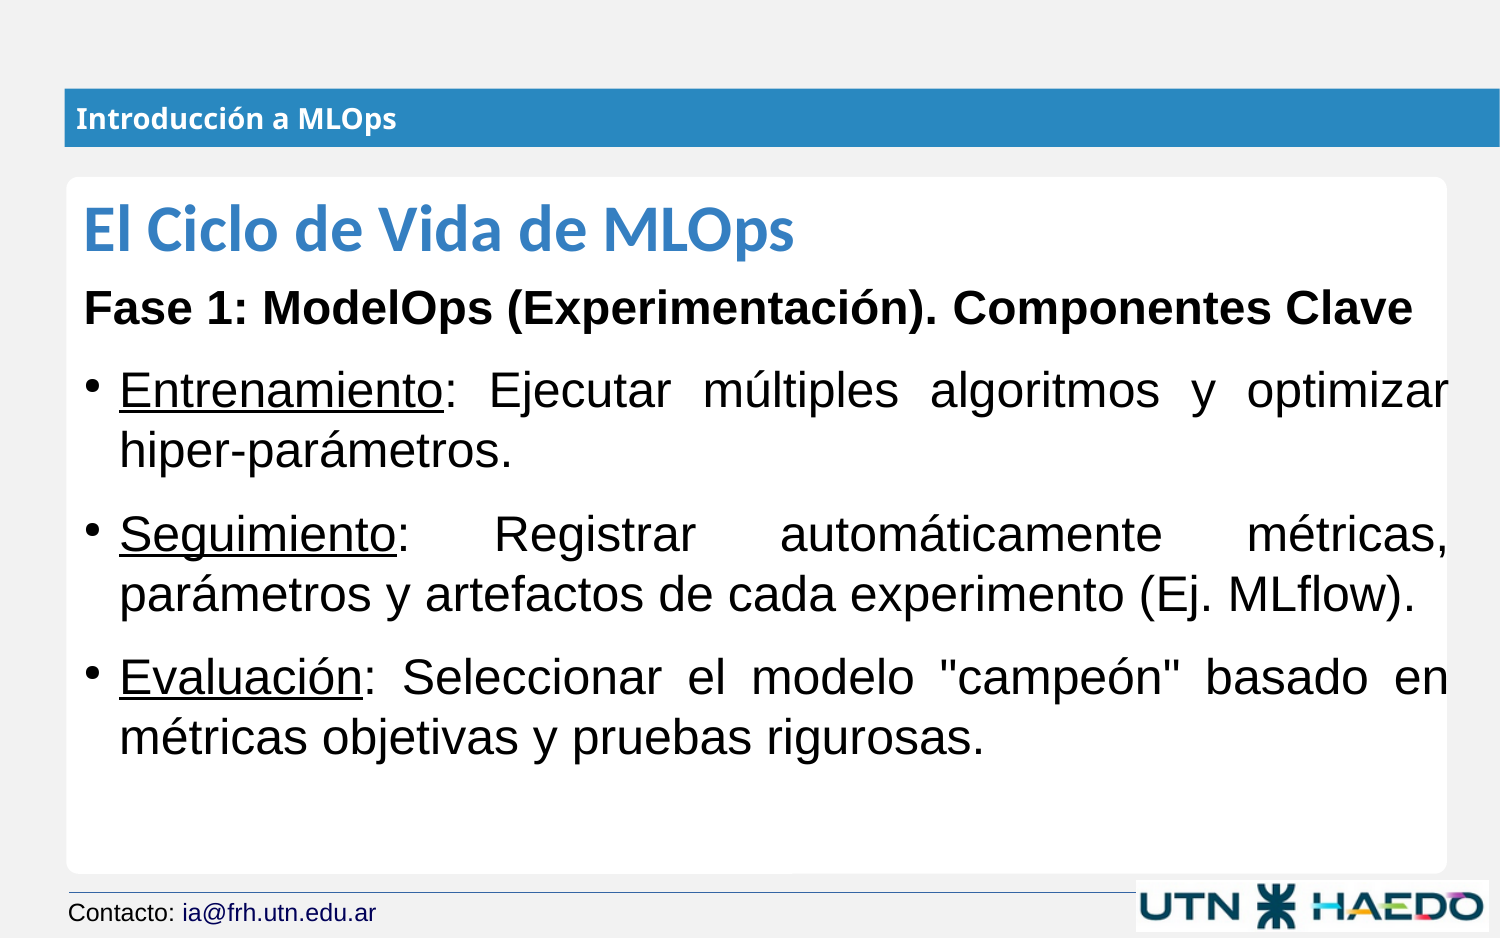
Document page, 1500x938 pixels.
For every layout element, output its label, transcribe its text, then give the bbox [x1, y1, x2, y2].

text_box El Ciclo de Vida de MLOps Fase 1: ModelOps (Experimentación). Componentes Clave Entrenamiento: Ejecutar múltiples algoritmos y optimizar hiper-parámetros. Seguimiento: Registrar automáticamente métricas, parámetros y artefactos de cada experimento (Ej. MLflow). Evaluación: Seleccionar el modelo "campeón" basado en métricas objetivas y pruebas rigurosas. [68, 177, 1465, 874]
text_box Introducción a MLOps [64, 88, 1500, 147]
picture [1136, 880, 1489, 932]
